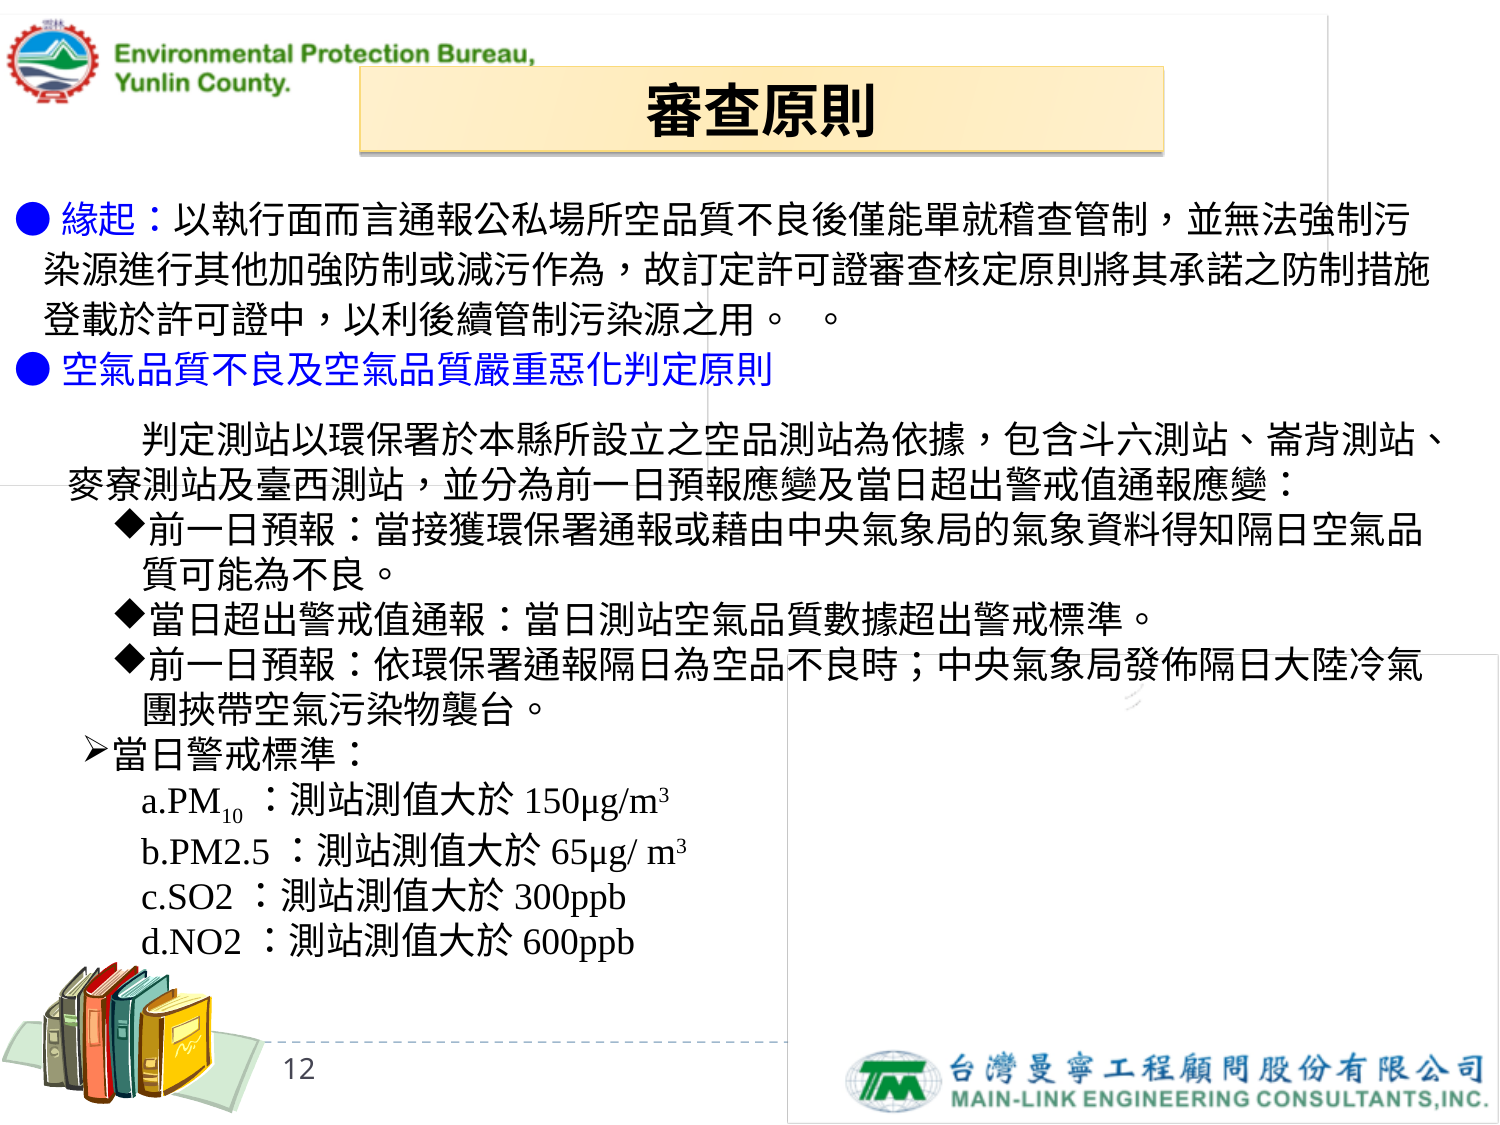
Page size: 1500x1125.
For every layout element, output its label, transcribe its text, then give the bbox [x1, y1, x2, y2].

picture [0, 0, 1500, 1125]
text_box <編號> [267, 1043, 593, 1104]
text_box ●緣起：以執行面而言通報公私場所空品質不良後僅能單就稽查管制，並無法強制污染源進行其他加強防制或減污作為，故訂定許可證審查核定原則將其承諾之防制措施登載於許可證中，以利後續管制污染源之用。 。 ●空氣品質不良及空氣品質嚴重惡化判定原則 [0, 160, 1456, 421]
text_box 審查原則 [360, 66, 1164, 152]
text_box 判定測站以環保署於本縣所設立之空品測站為依據，包含斗六測站、崙背測站、麥寮測站及臺西測站，並分為前一日預報應變及當日超出警戒值通報應變： 前一日預報：當接獲環保署通報或藉由中央氣象局的氣象資料得知隔日空氣品質可能為不良。 當日超出警戒值通報：當日測站空氣品質數據超出警戒標準。 前一日預報：依環保署通報隔日為空品不良時；中央氣象局發佈隔日大陸冷氣團挾帶空氣污染物襲台。 當日警戒標準： a.PM10：測站測值大於150μg/m3 b.PM2.5：測站測值大於65μg/ m3 c.SO2：測站測值大於300ppb d.NO2：測站測值大於600ppb [53, 408, 1459, 1015]
